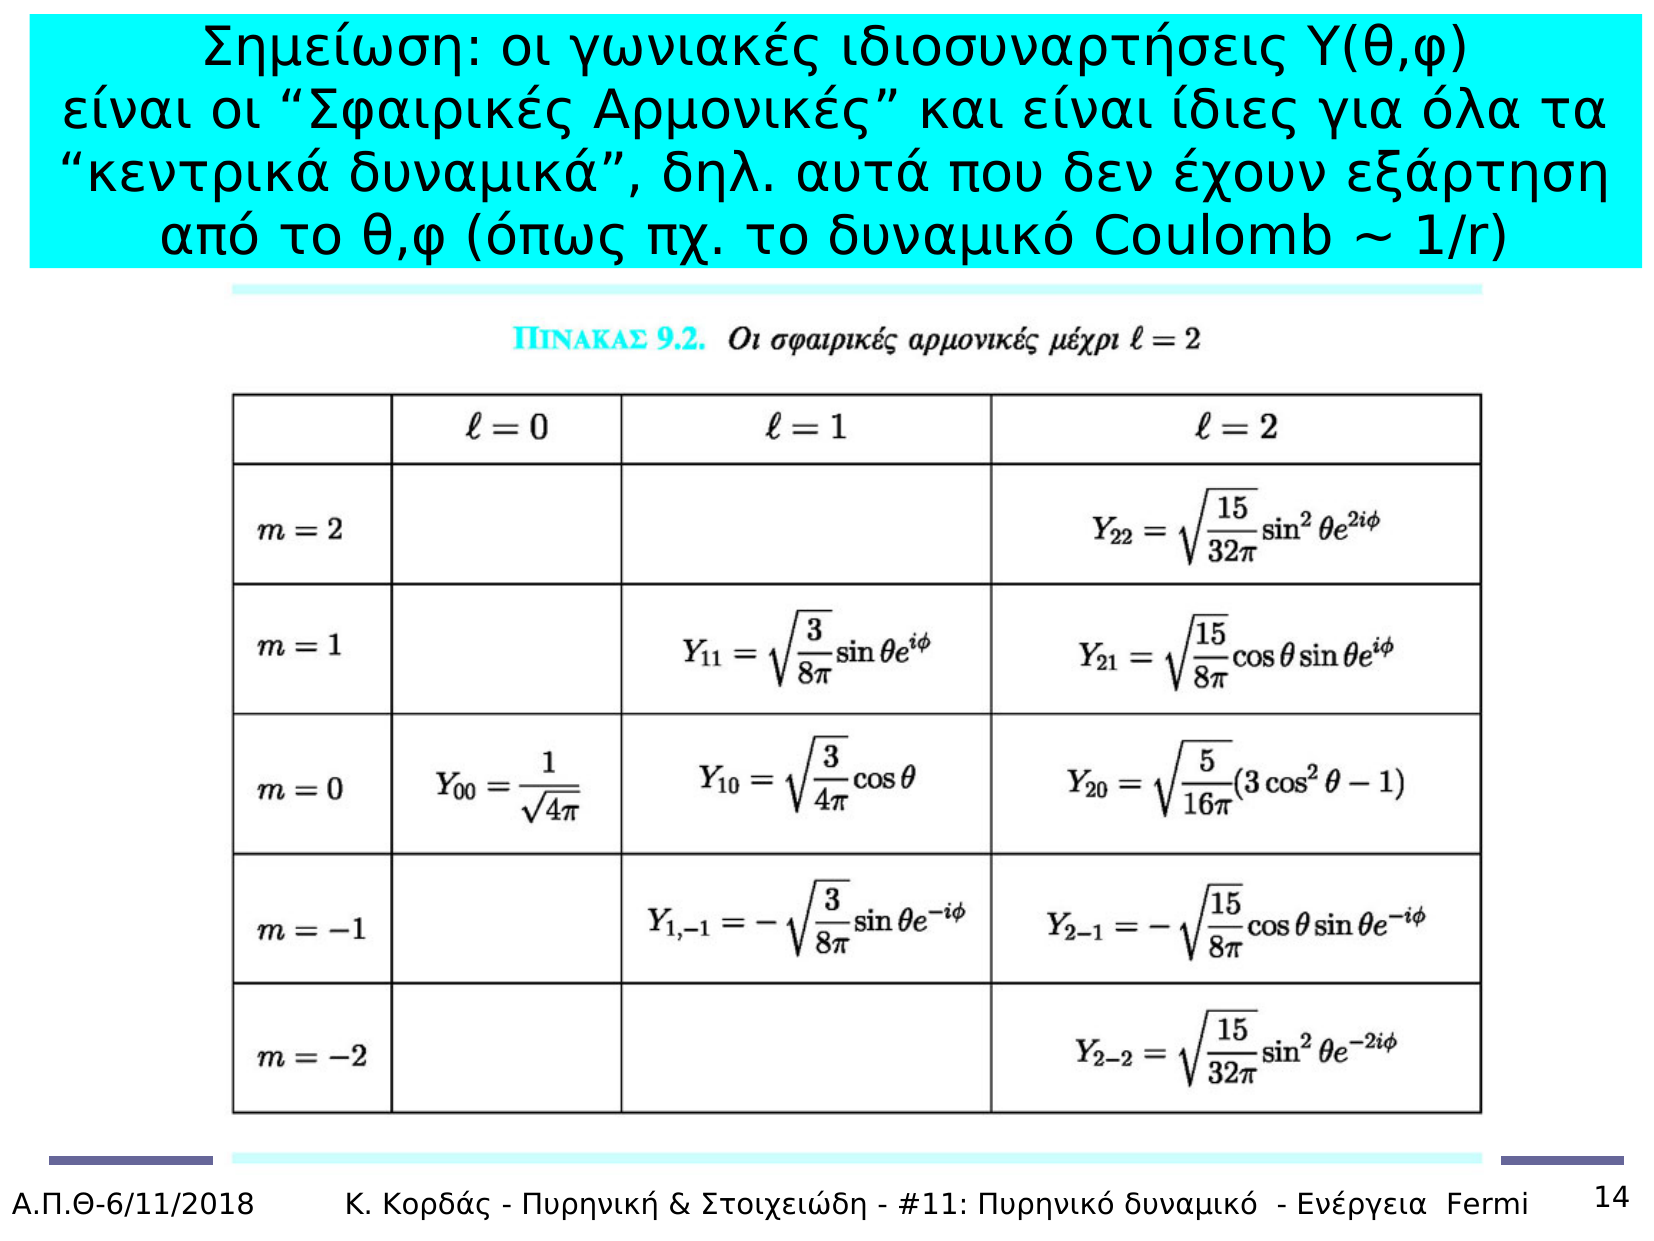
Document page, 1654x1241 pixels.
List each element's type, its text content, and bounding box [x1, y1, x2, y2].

picture [213, 271, 1501, 1175]
title Σημείωση: οι γωνιακές ιδιοσυναρτήσεις Υ(θ,φ) είναι οι “Σφαιρικές Αρμονικές” και είναι ίδιες για όλα τα “κεντρικά δυναμικά”, δηλ. αυτά που δεν έχουν εξάρτηση από το θ,φ (όπως πχ. το δυναμικό Coulomb ~ 1/r) [29, 14, 1643, 269]
